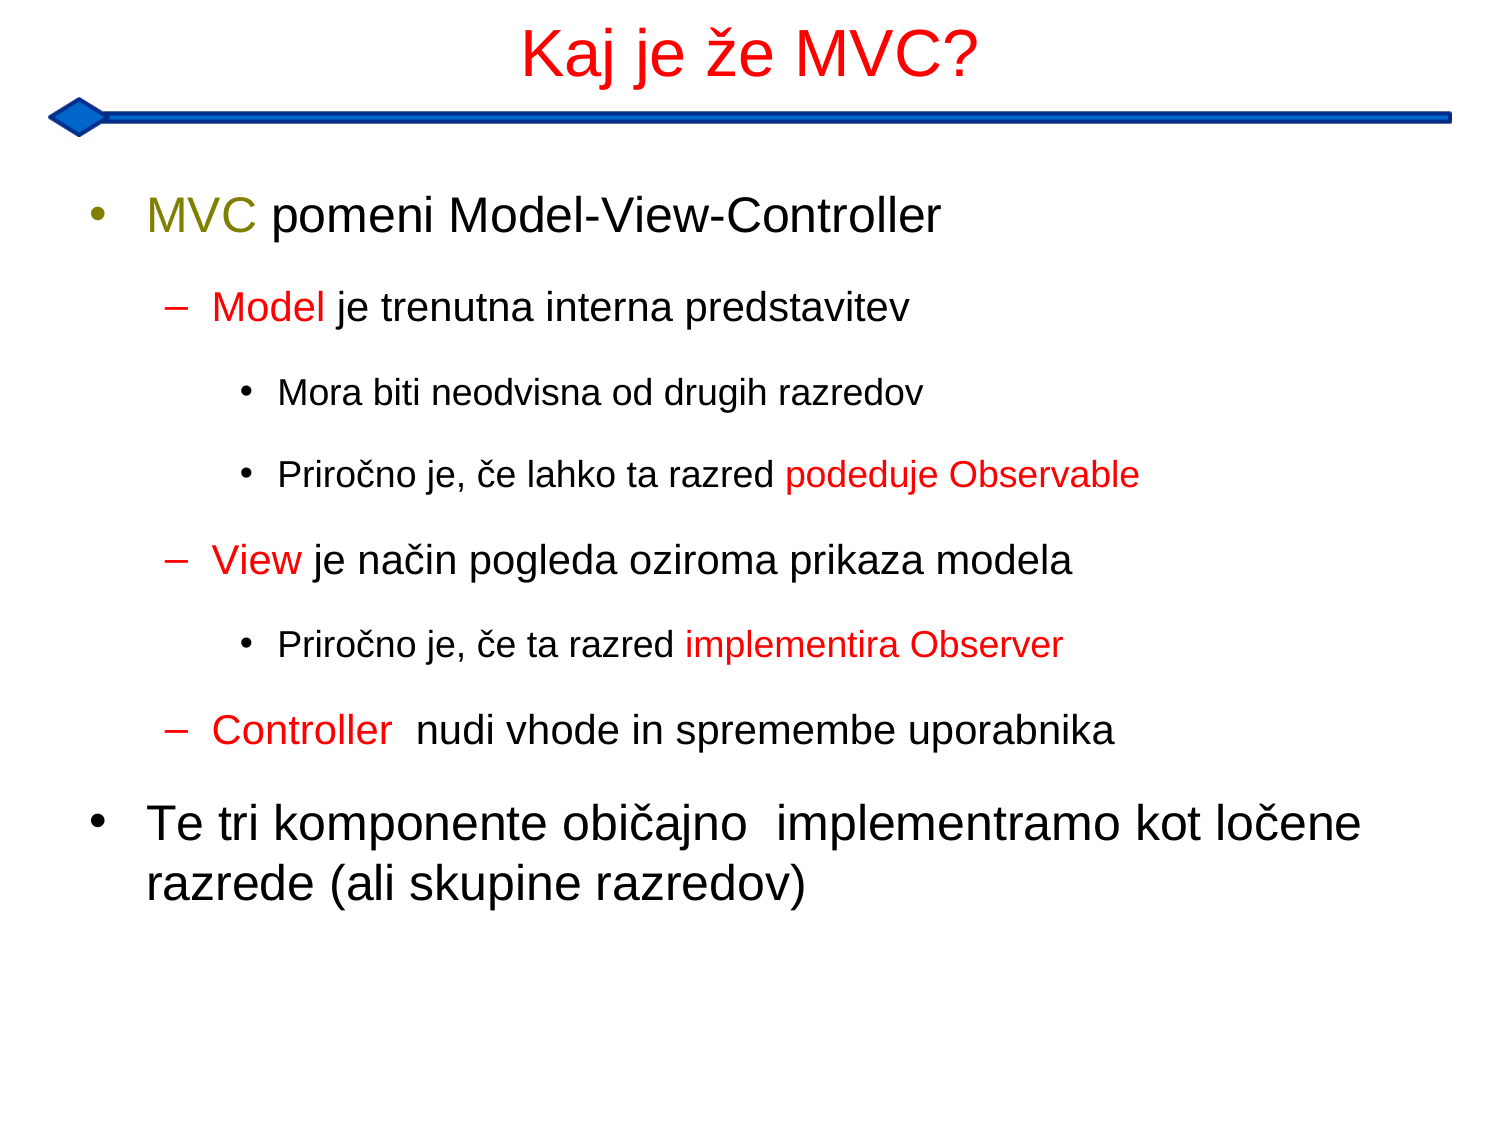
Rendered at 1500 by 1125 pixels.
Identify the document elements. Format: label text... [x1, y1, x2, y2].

picture [48, 100, 1452, 137]
title Kaj je že MVC? [12, 0, 1488, 100]
text_box MVC pomeni Model-View-Controller Model je trenutna interna predstavitev Mora biti neodvisna od drugih razredov Priročno je, če lahko ta razred podeduje Observable View je način pogleda oziroma prikaza modela Priročno je, če ta razred implementira Observer Controller nudi vhode in spremembe uporabnika Te tri komponente običajno implementramo kot ločene razrede (ali skupine razredov) [75, 174, 1500, 1076]
